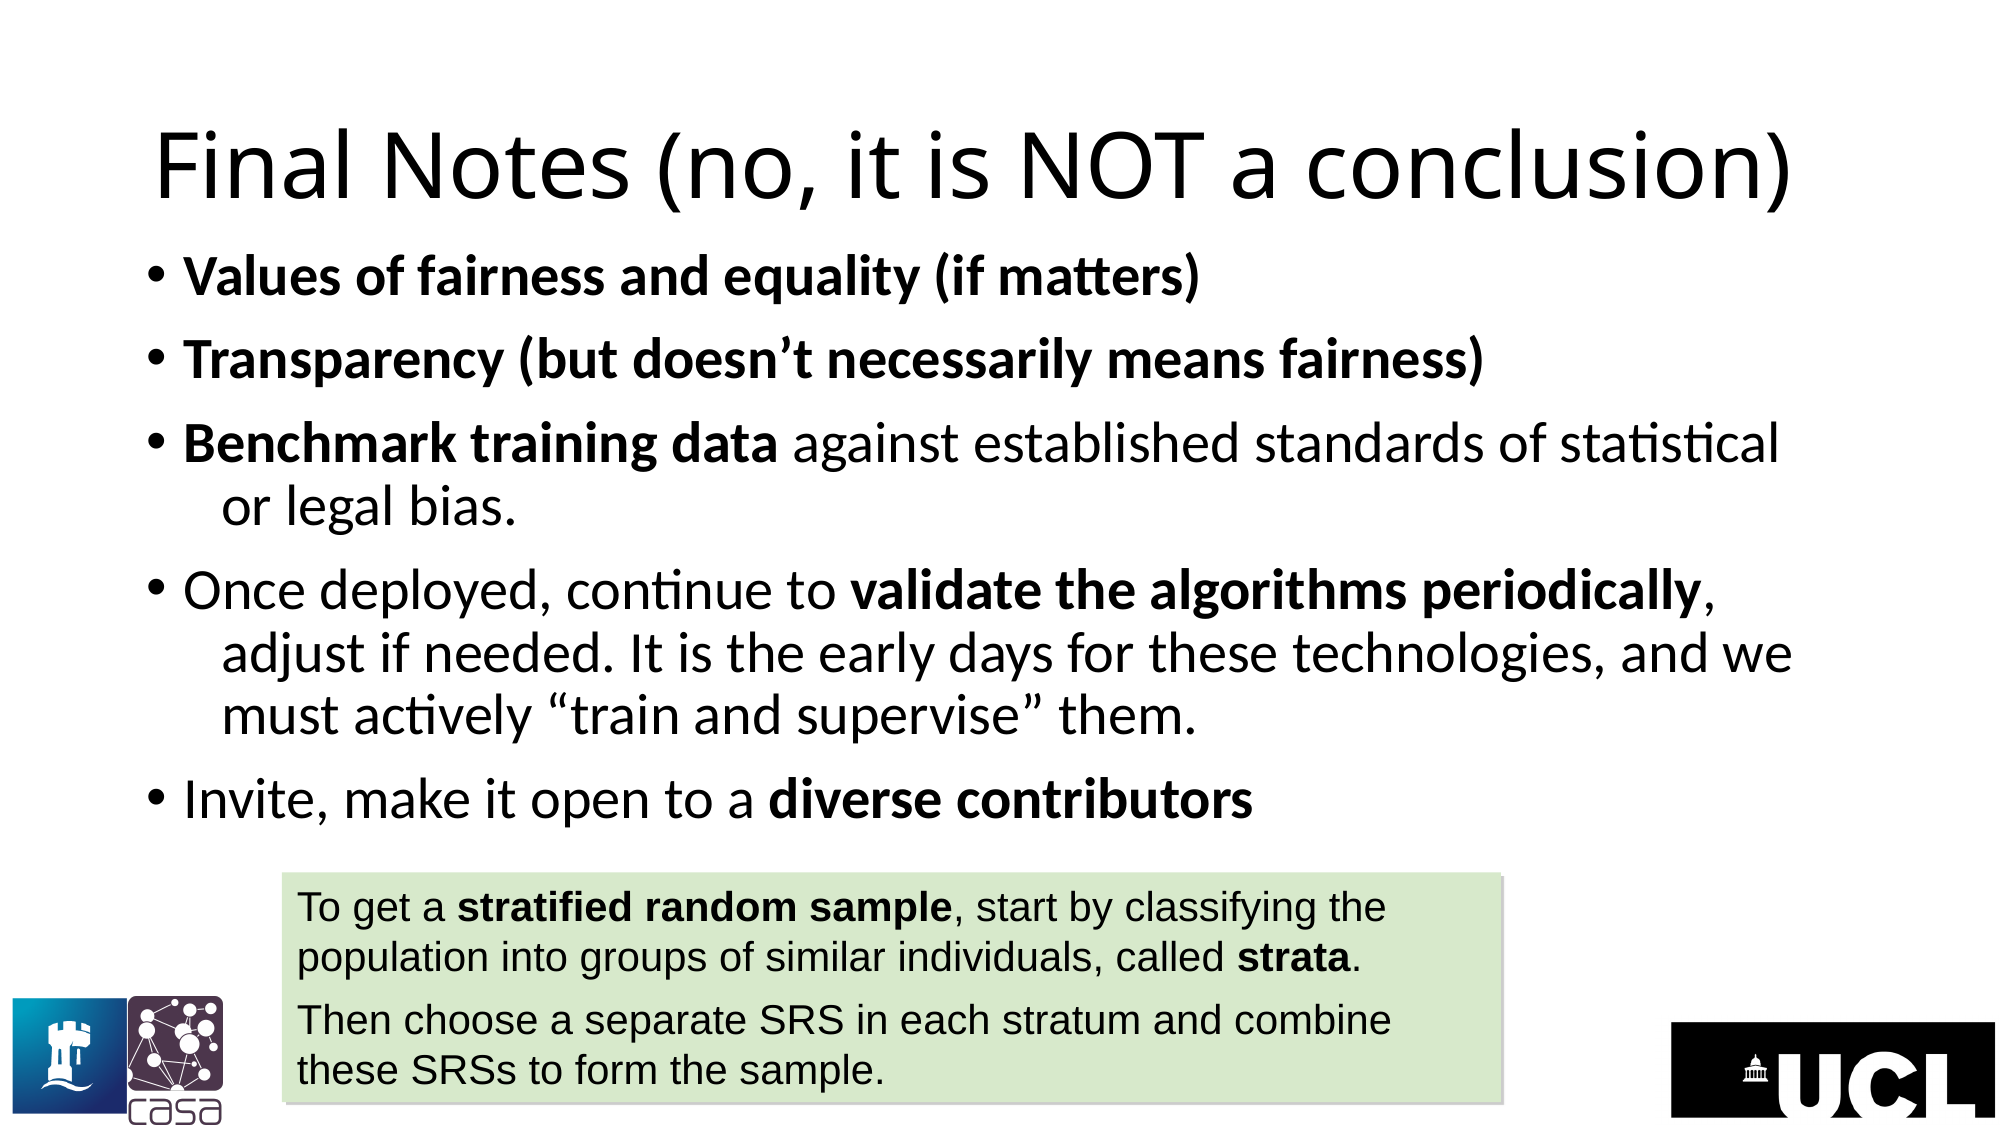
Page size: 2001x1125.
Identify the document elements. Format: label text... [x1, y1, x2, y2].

list Values of fairness and equality (if matters) Transparency (but doesn’t necessarily means fairness) Benchmark training data against established standards of statistical or legal bias. Once deployed, continue to validate the algorithms periodically, adjust if needed. It is the early days for these technologies, and we must actively “train and supervise” them. Invite, make it open to a diverse contributors [131, 237, 1857, 952]
text_box To get a stratified random sample, start by classifying the population into groups of similar individuals, called strata. Then choose a separate SRS in each stratum and combine these SRSs to form the sample. [281, 872, 1501, 1103]
title Final Notes (no, it is NOT a conclusion) [137, 59, 1863, 278]
